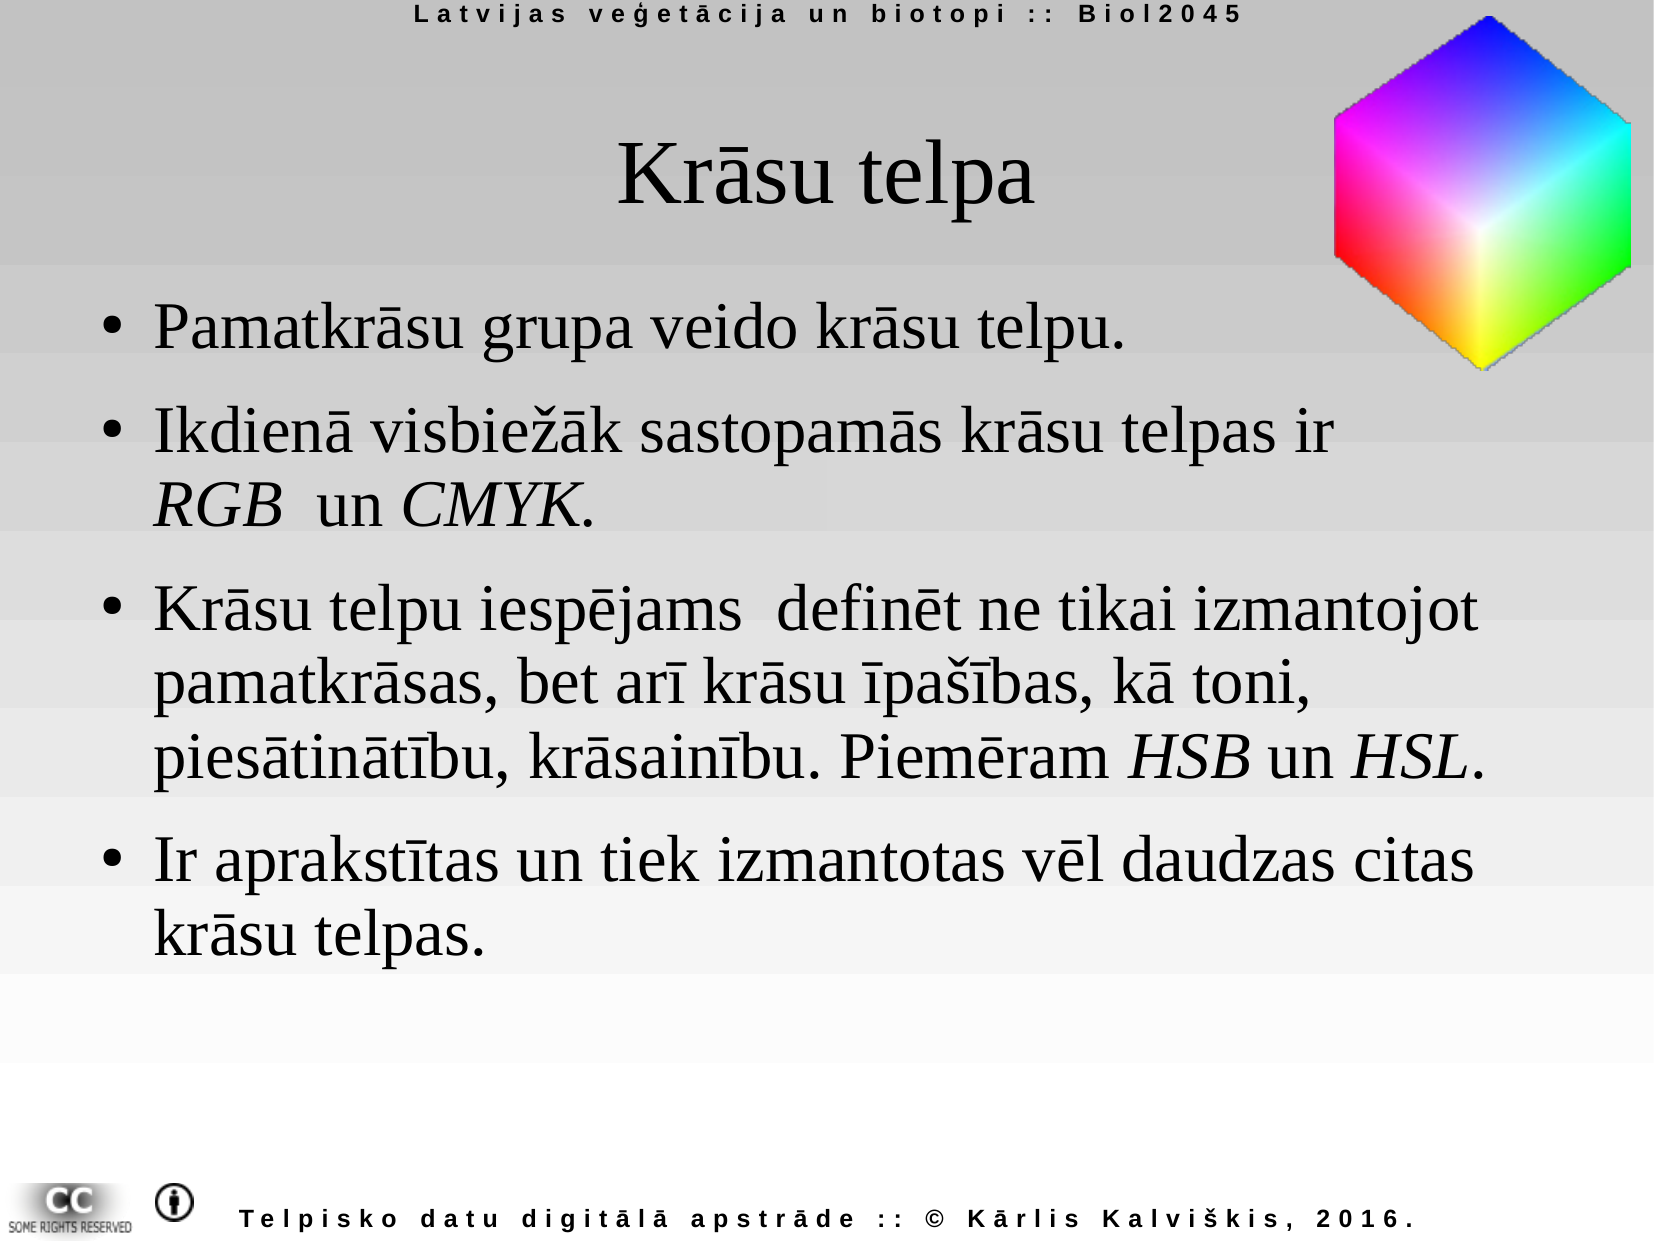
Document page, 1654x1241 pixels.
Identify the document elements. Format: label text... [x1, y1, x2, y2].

picture [0, 0, 1654, 1241]
list Pamatkrāsu grupa veido krāsu telpu. Ikdienā visbiežāk sastopamās krāsu telpas ir RGB un CMYK. Krāsu telpu iespējams definēt ne tikai izmantojot pamatkrāsas, bet arī krāsu īpašības, kā toni, piesātinātību, krāsainību. Piemēram HSB un HSL. Ir aprakstītas un tiek izmantotas vēl daudzas citas krāsu telpas. [82, 289, 1571, 1113]
title Krāsu telpa [29, 49, 1334, 296]
